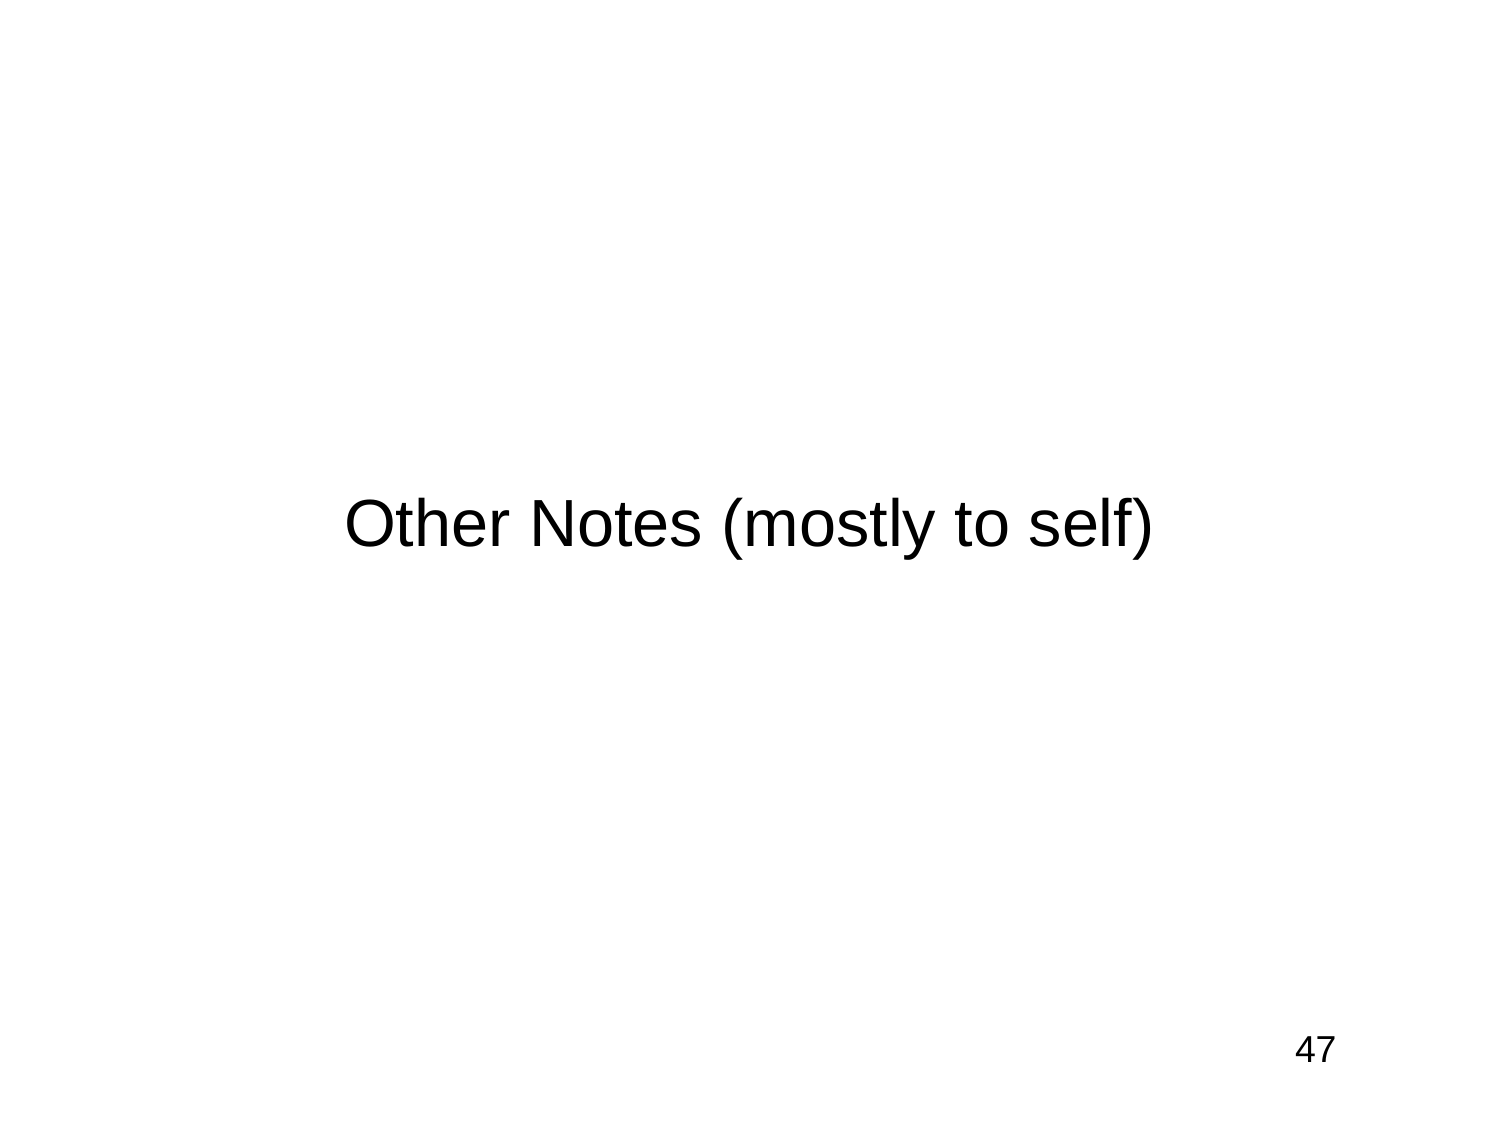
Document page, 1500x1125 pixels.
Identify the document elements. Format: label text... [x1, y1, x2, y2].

subtitle Other Notes (mostly to self) [75, 3, 1425, 1037]
